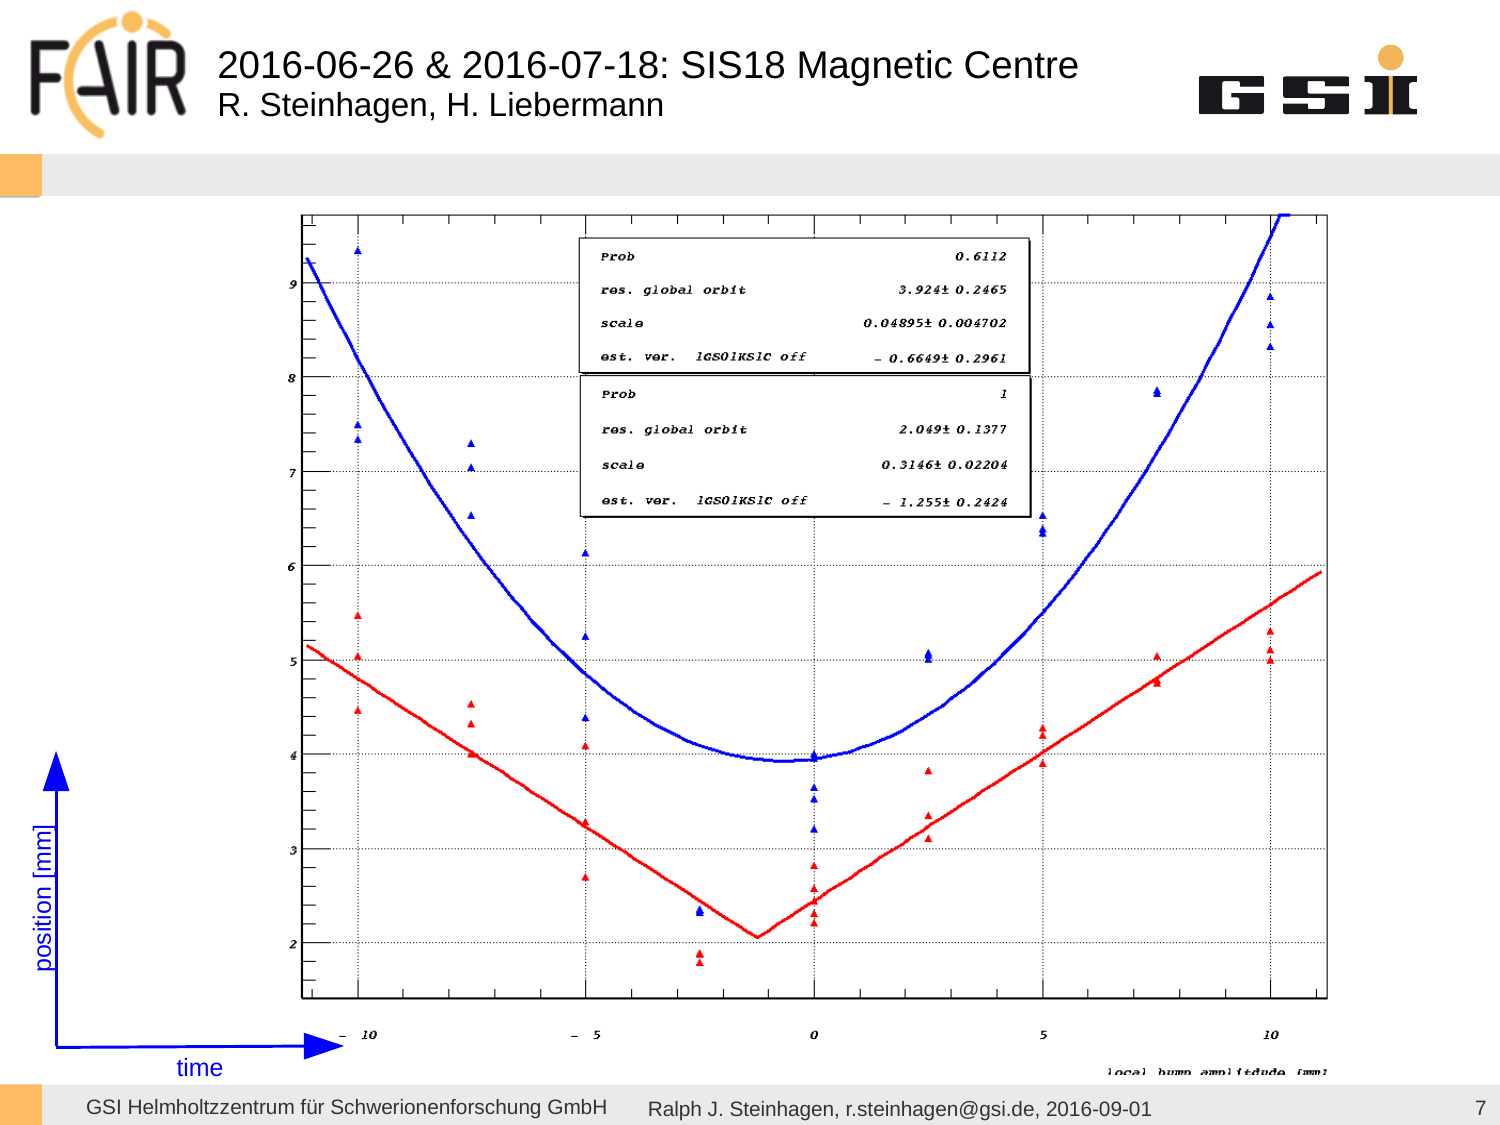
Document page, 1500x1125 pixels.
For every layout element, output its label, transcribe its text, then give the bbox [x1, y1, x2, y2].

title 2016-06-26 & 2016-07-18: SIS18 Magnetic Centre R. Steinhagen, H. Liebermann [217, 20, 1109, 147]
picture [30, 9, 187, 141]
picture [1197, 42, 1419, 117]
picture [271, 200, 1341, 1075]
